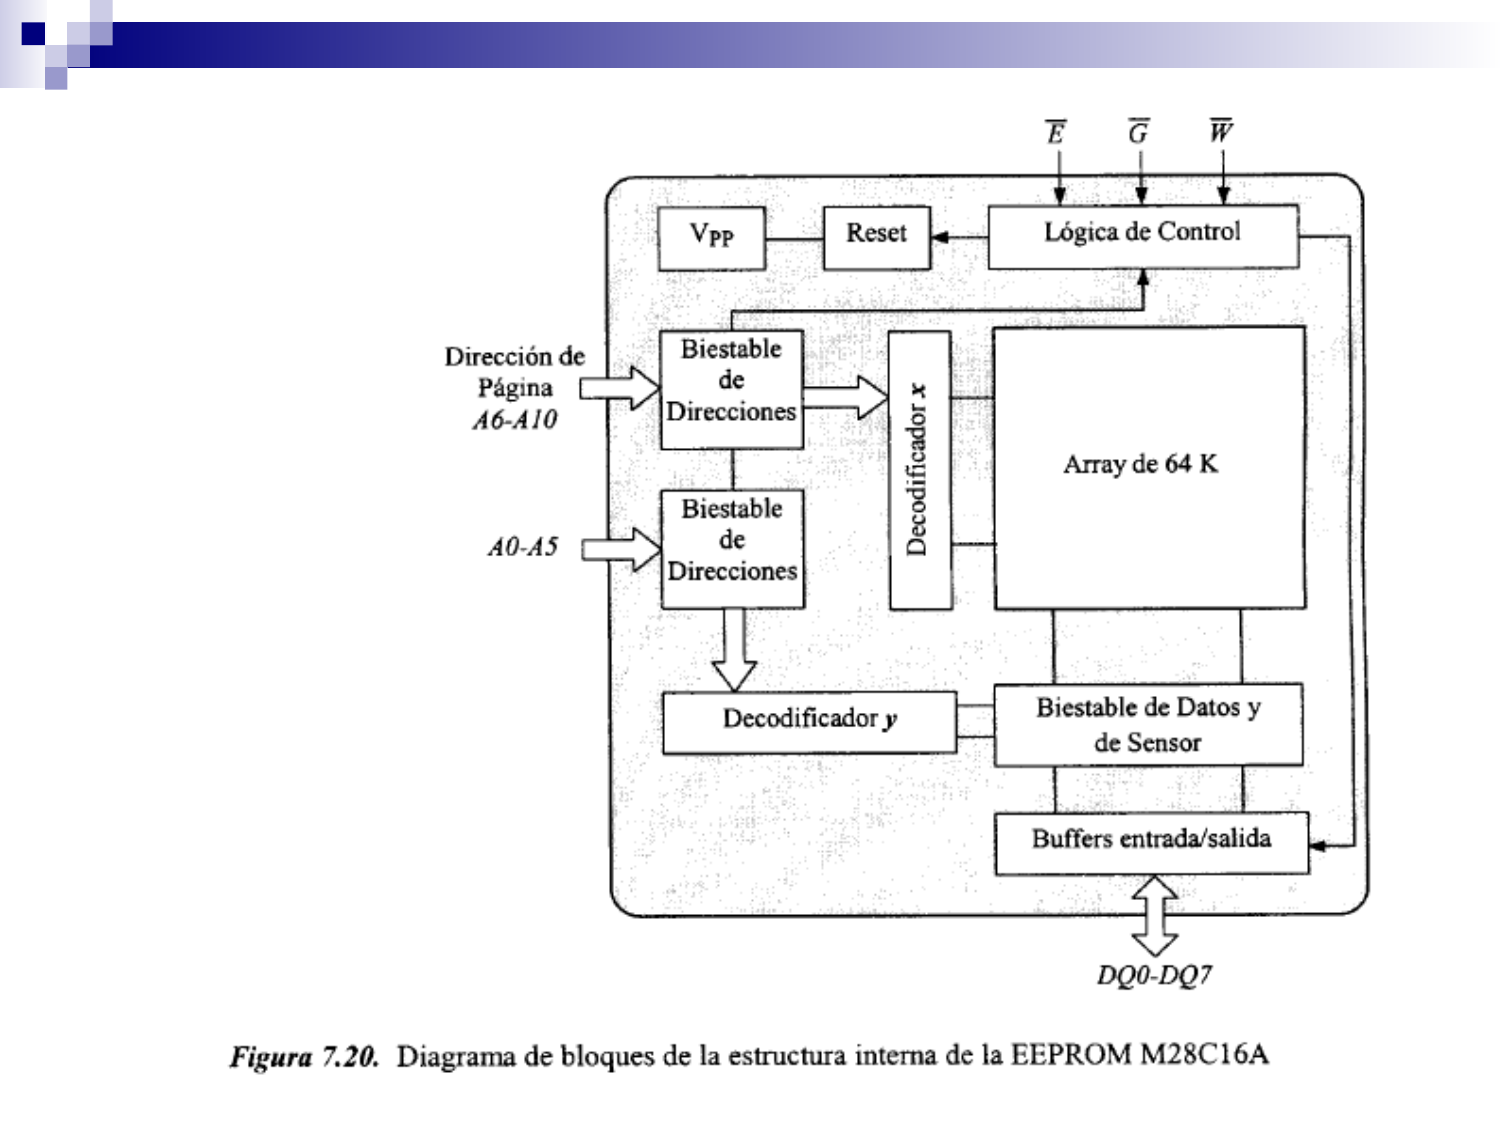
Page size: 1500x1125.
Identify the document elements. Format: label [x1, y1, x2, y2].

picture [194, 90, 1412, 1084]
